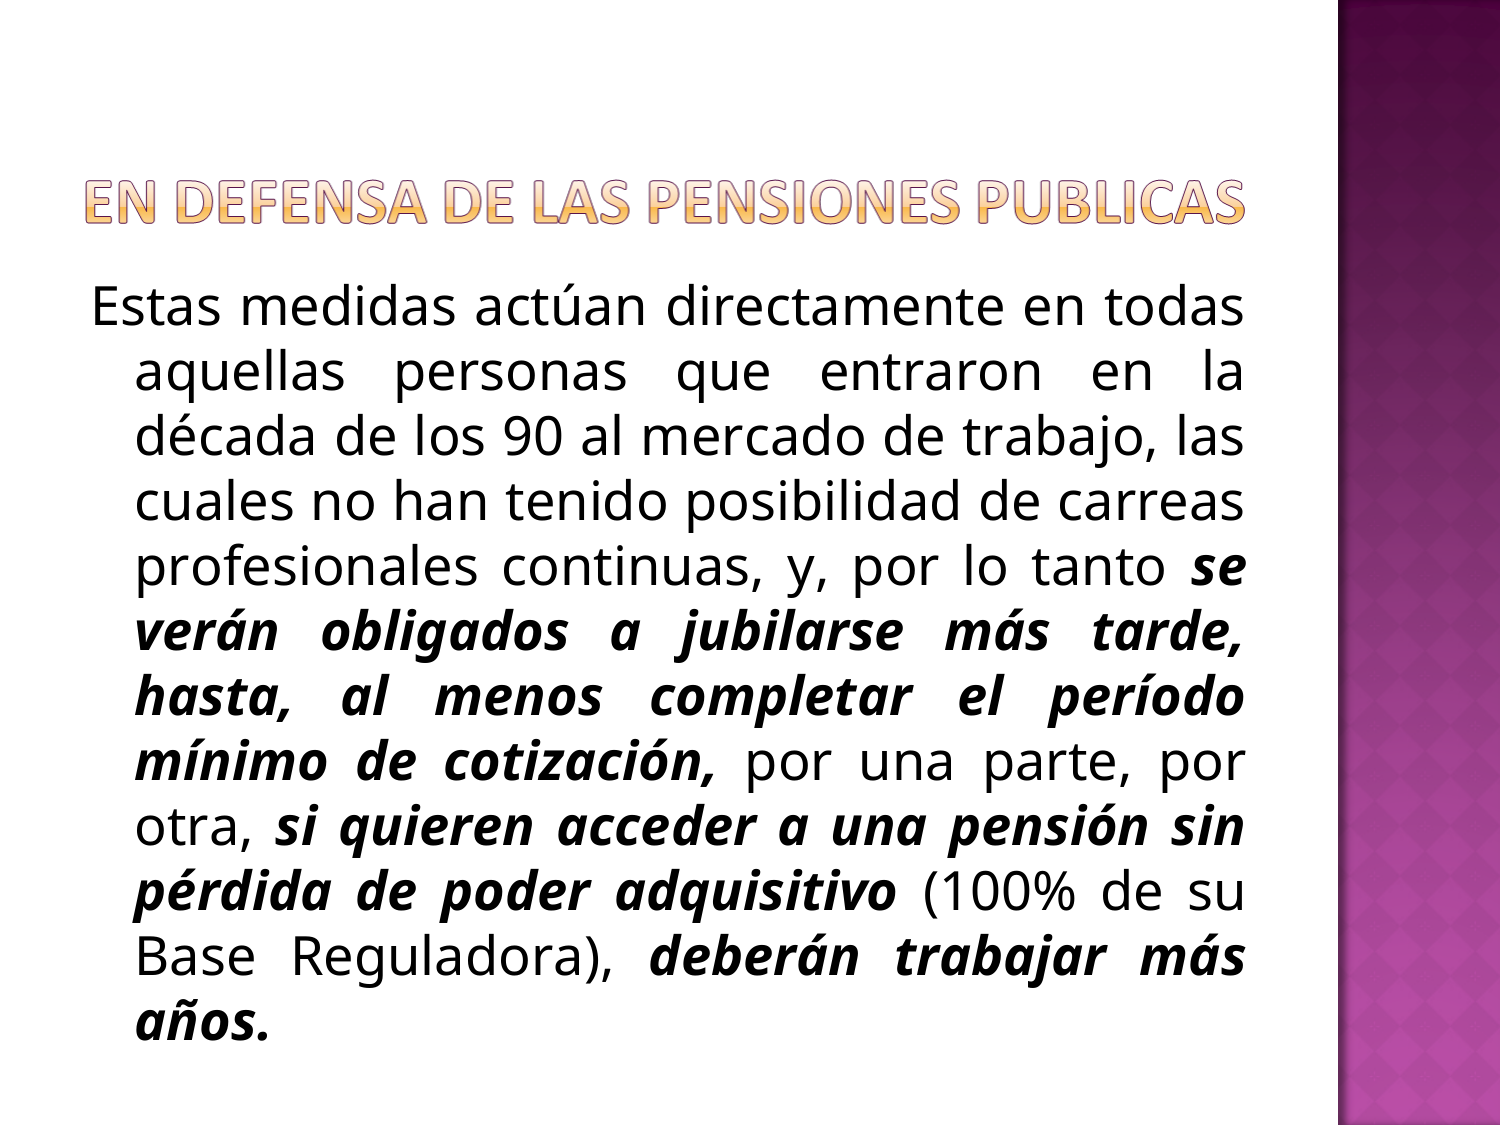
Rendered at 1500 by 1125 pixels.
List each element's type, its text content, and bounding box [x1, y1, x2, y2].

text_box [41, 52, 1287, 241]
list Estas medidas actúan directamente en todas aquellas personas que entraron en la década de los 90 al mercado de trabajo, las cuales no han tenido posibilidad de carreas profesionales continuas, y, por lo tanto se verán obligados a jubilarse más tarde, hasta, al menos completar el período mínimo de cotización, por una parte, por otra, si quieren acceder a una pensión sin pérdida de poder adquisitivo (100% de su Base Reguladora), deberán trabajar más años. [75, 263, 1263, 1125]
picture [1337, 0, 1500, 1125]
